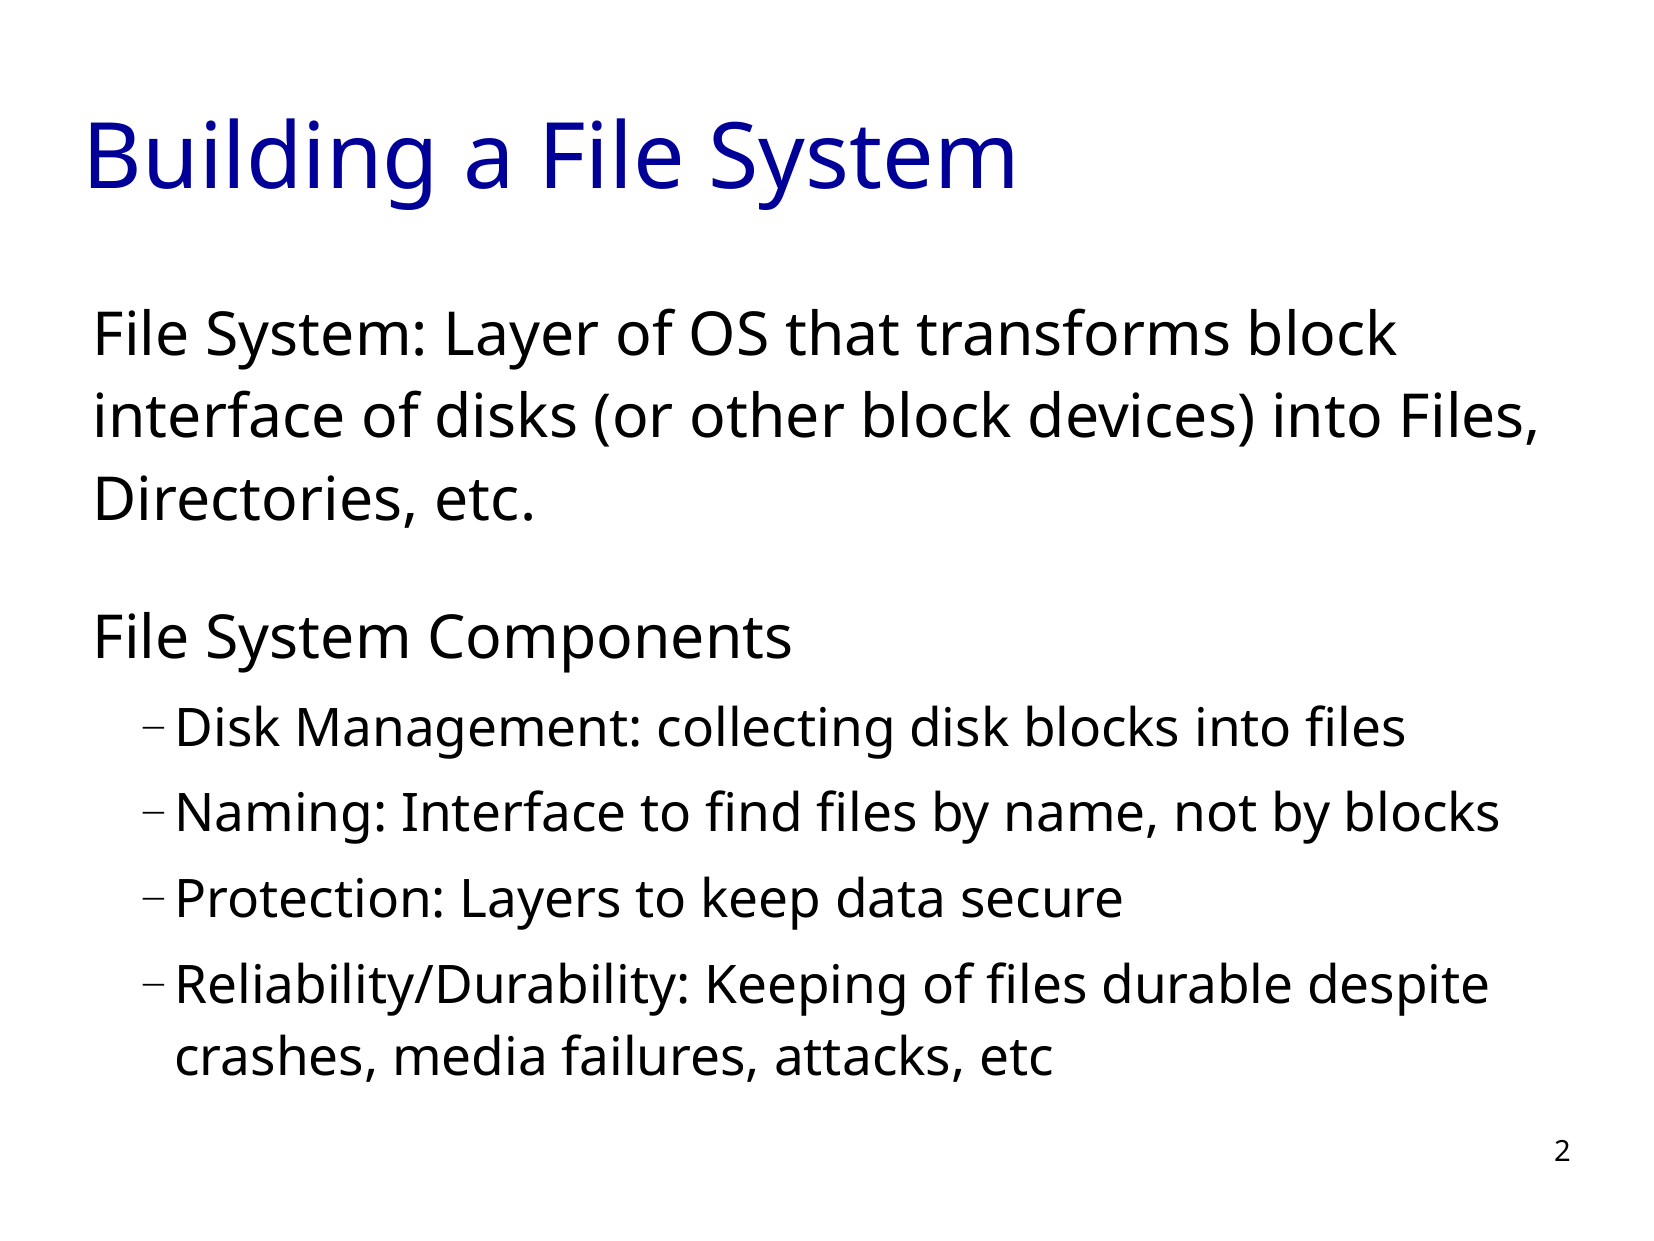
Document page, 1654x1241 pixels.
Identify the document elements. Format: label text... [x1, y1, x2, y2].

list File System: Layer of OS that transforms block interface of disks (or other block devices) into Files, Directories, etc. File System Components Disk Management: collecting disk blocks into files Naming: Interface to find files by name, not by blocks Protection: Layers to keep data secure Reliability/Durability: Keeping of files durable despite crashes, media failures, attacks, etc [60, 290, 1571, 1096]
title Building a File System [82, 49, 1571, 257]
